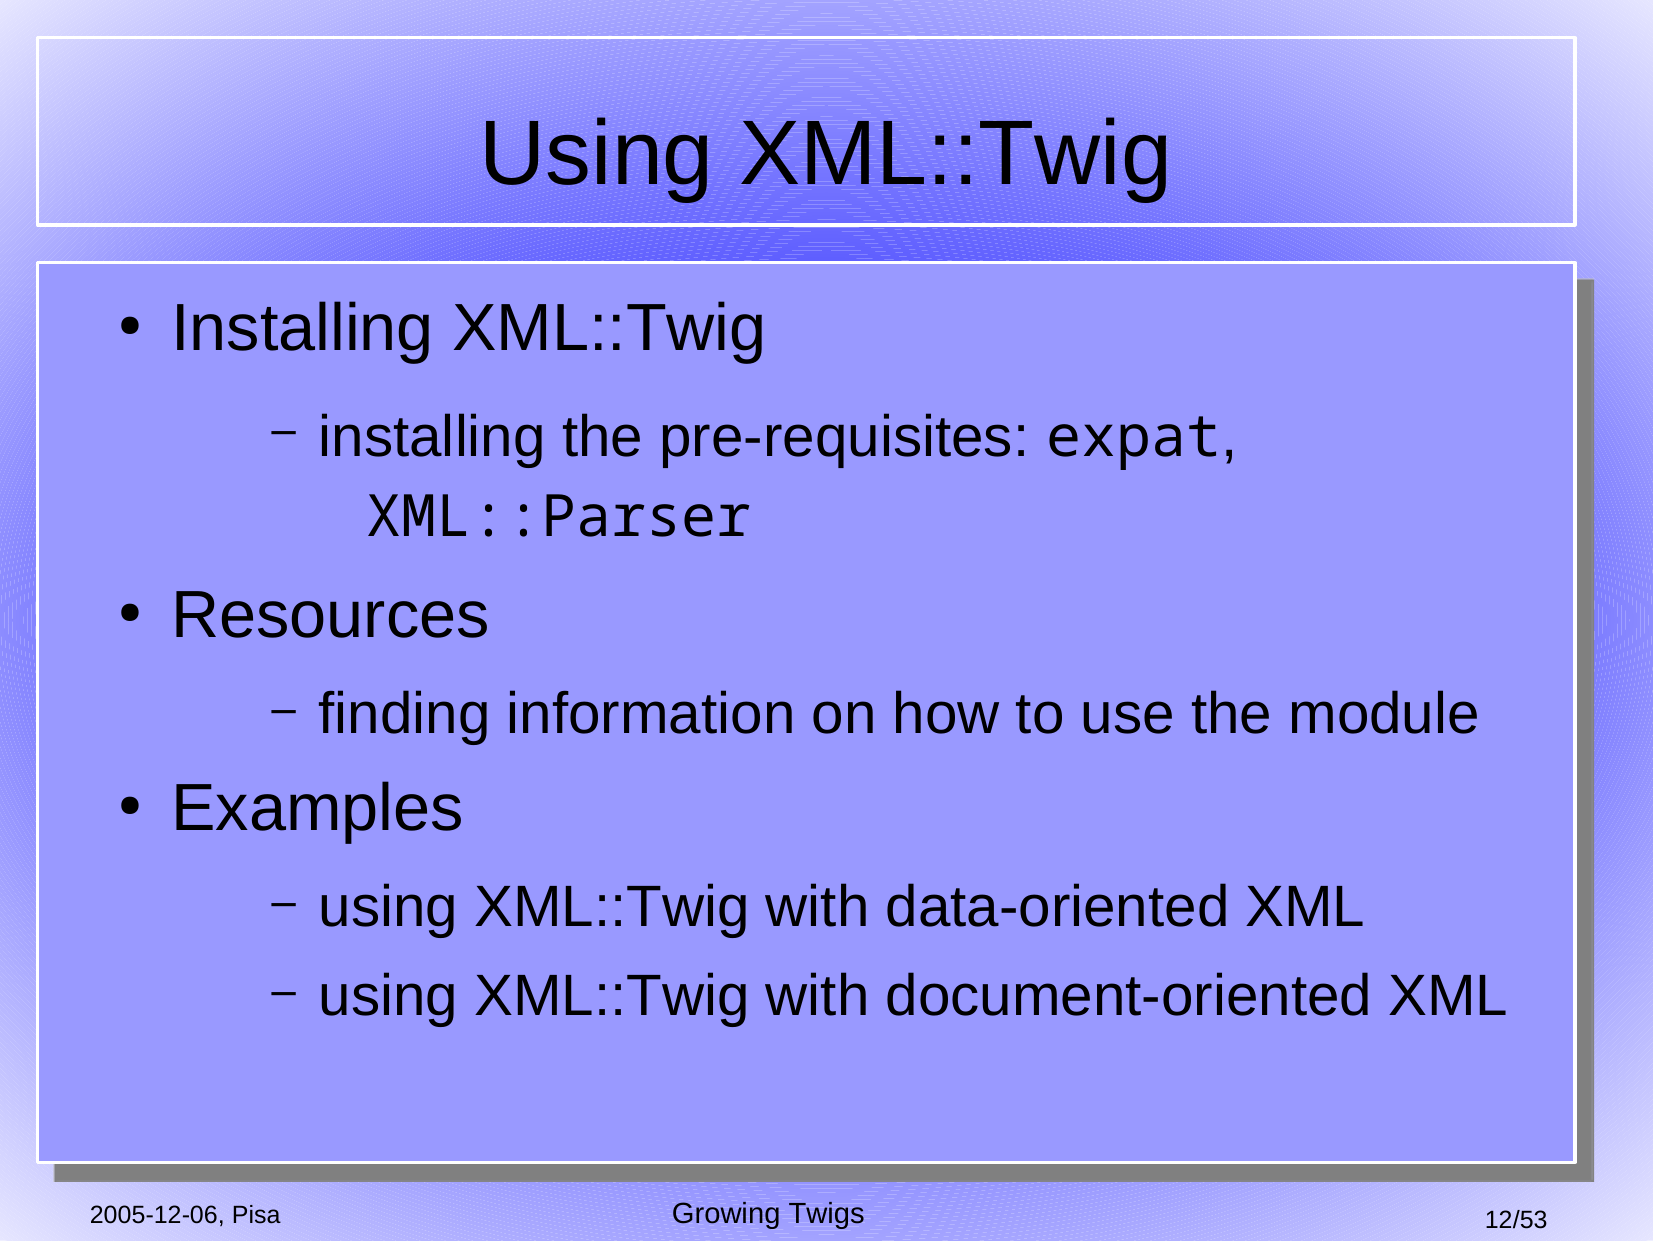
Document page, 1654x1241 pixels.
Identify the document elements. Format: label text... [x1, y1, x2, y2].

list Installing XML::Twig installing the pre-requisites: expat, XML::Parser Resources finding information on how to use the module Examples using XML::Twig with data-oriented XML using XML::Twig with document-oriented XML [82, 290, 1571, 1126]
title Using XML::Twig [82, 49, 1571, 257]
